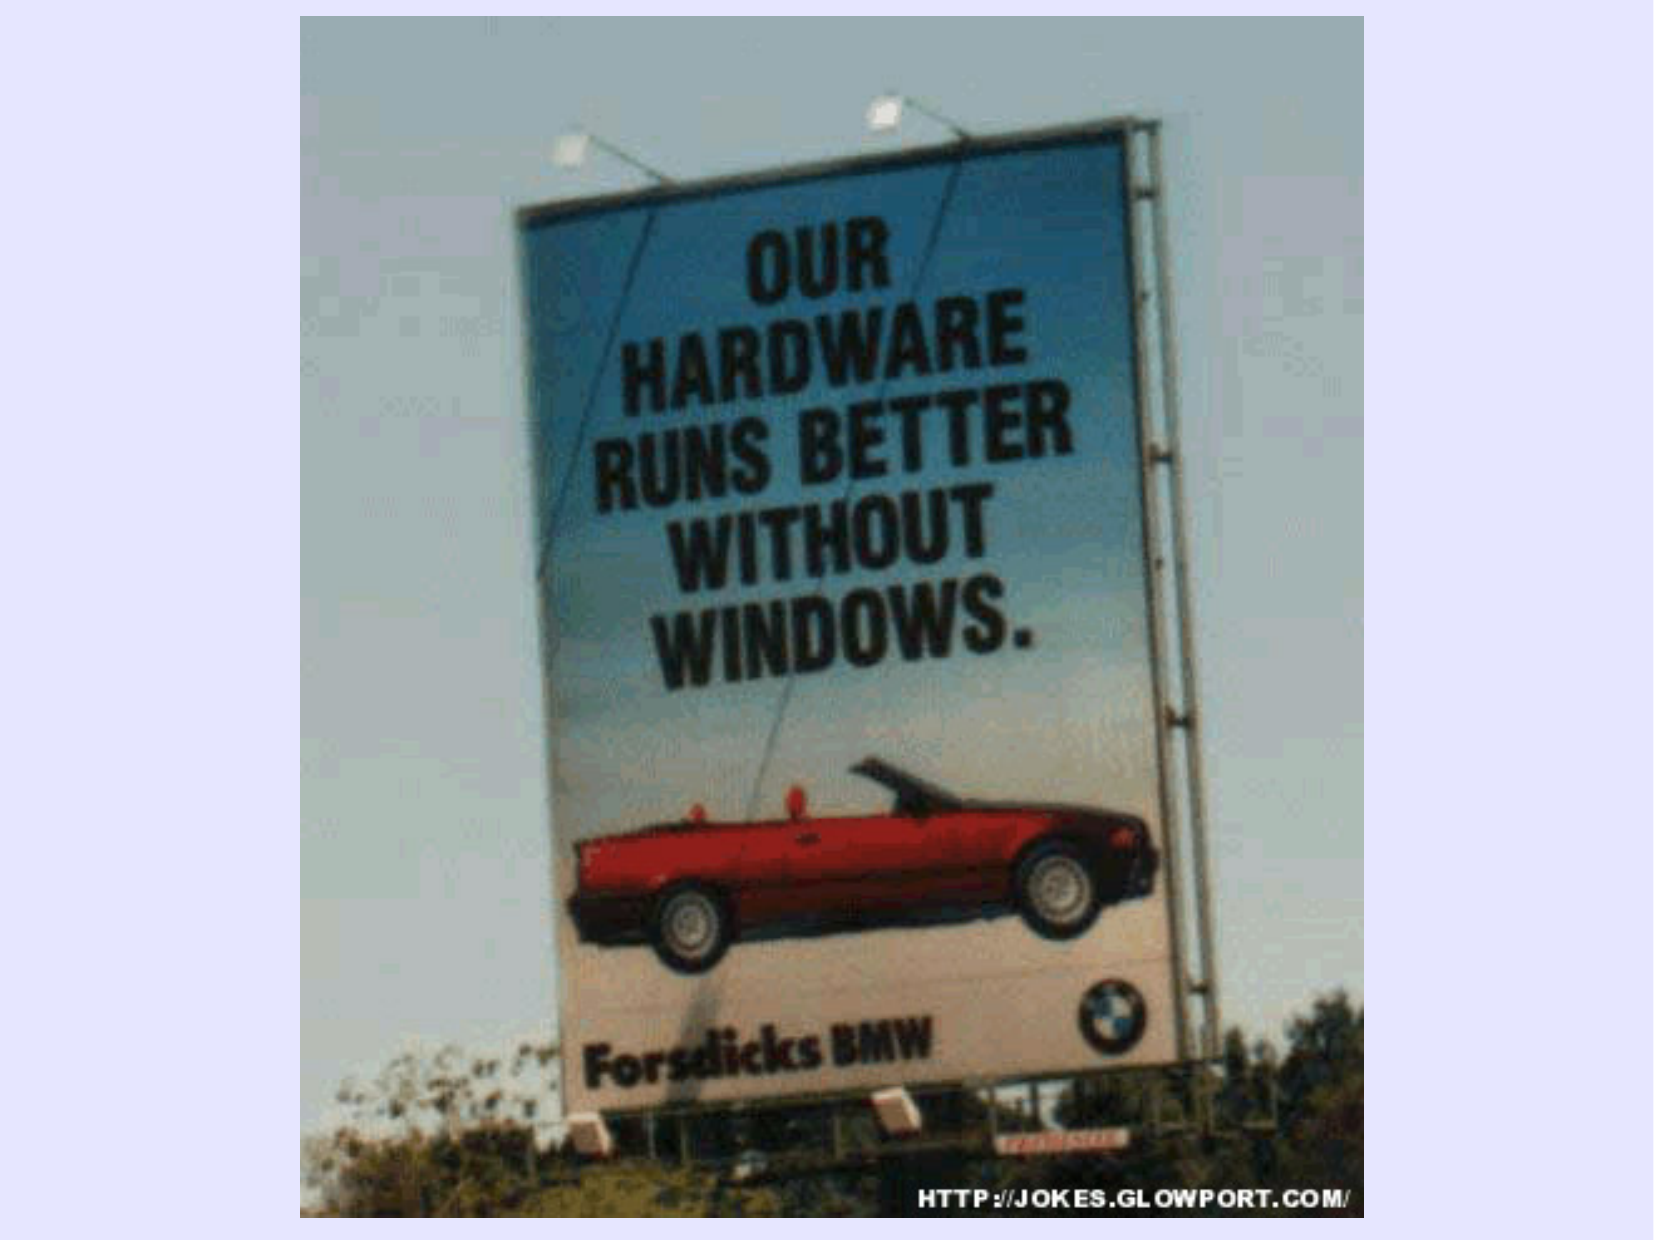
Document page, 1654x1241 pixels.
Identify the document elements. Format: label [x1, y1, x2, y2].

picture [300, 16, 1364, 1218]
